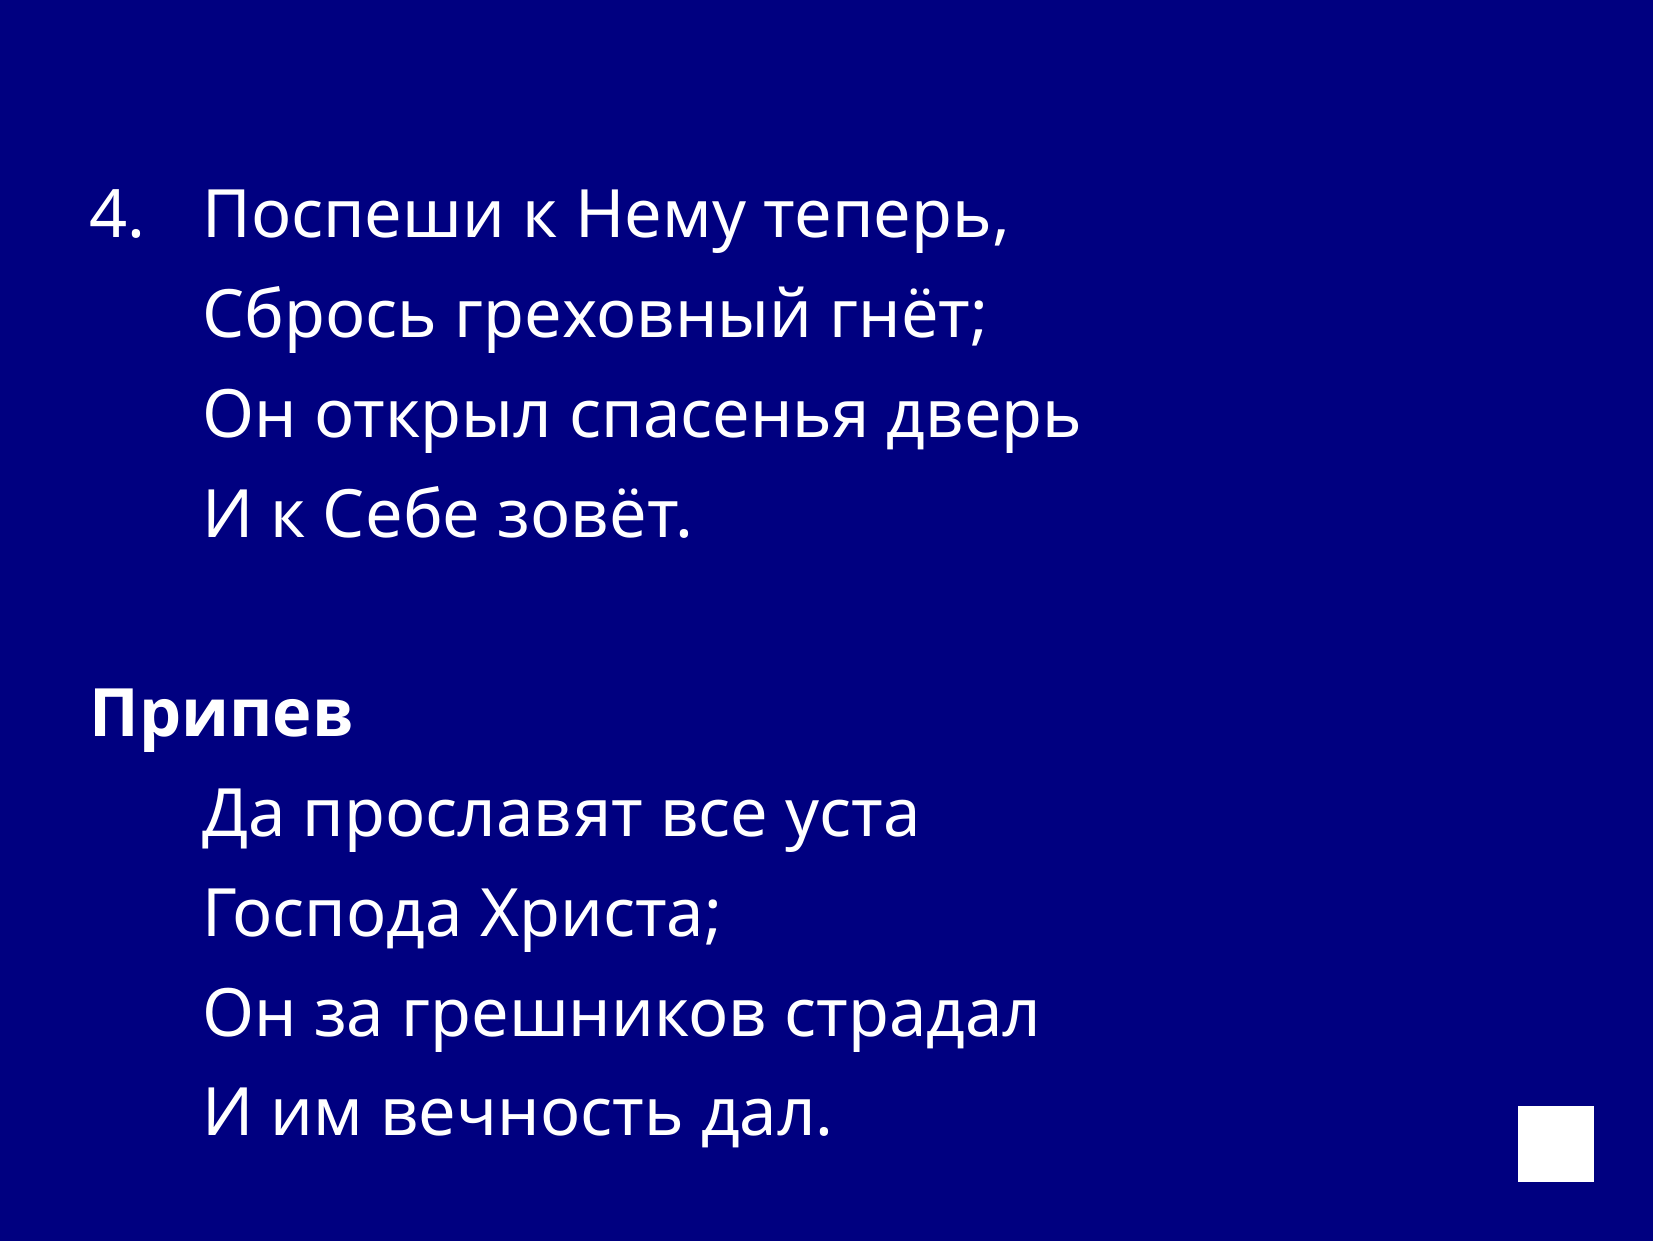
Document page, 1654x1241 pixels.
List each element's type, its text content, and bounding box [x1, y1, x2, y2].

text_box 4. Поспеши к Нему теперь, Сбрось греховный гнёт; Он открыл спасенья дверь И к Себе зовёт. Припев Да прославят все уста Господа Христа; Он за грешников страдал И им вечность дал. [75, 150, 1576, 1163]
text_box [1518, 1106, 1594, 1182]
